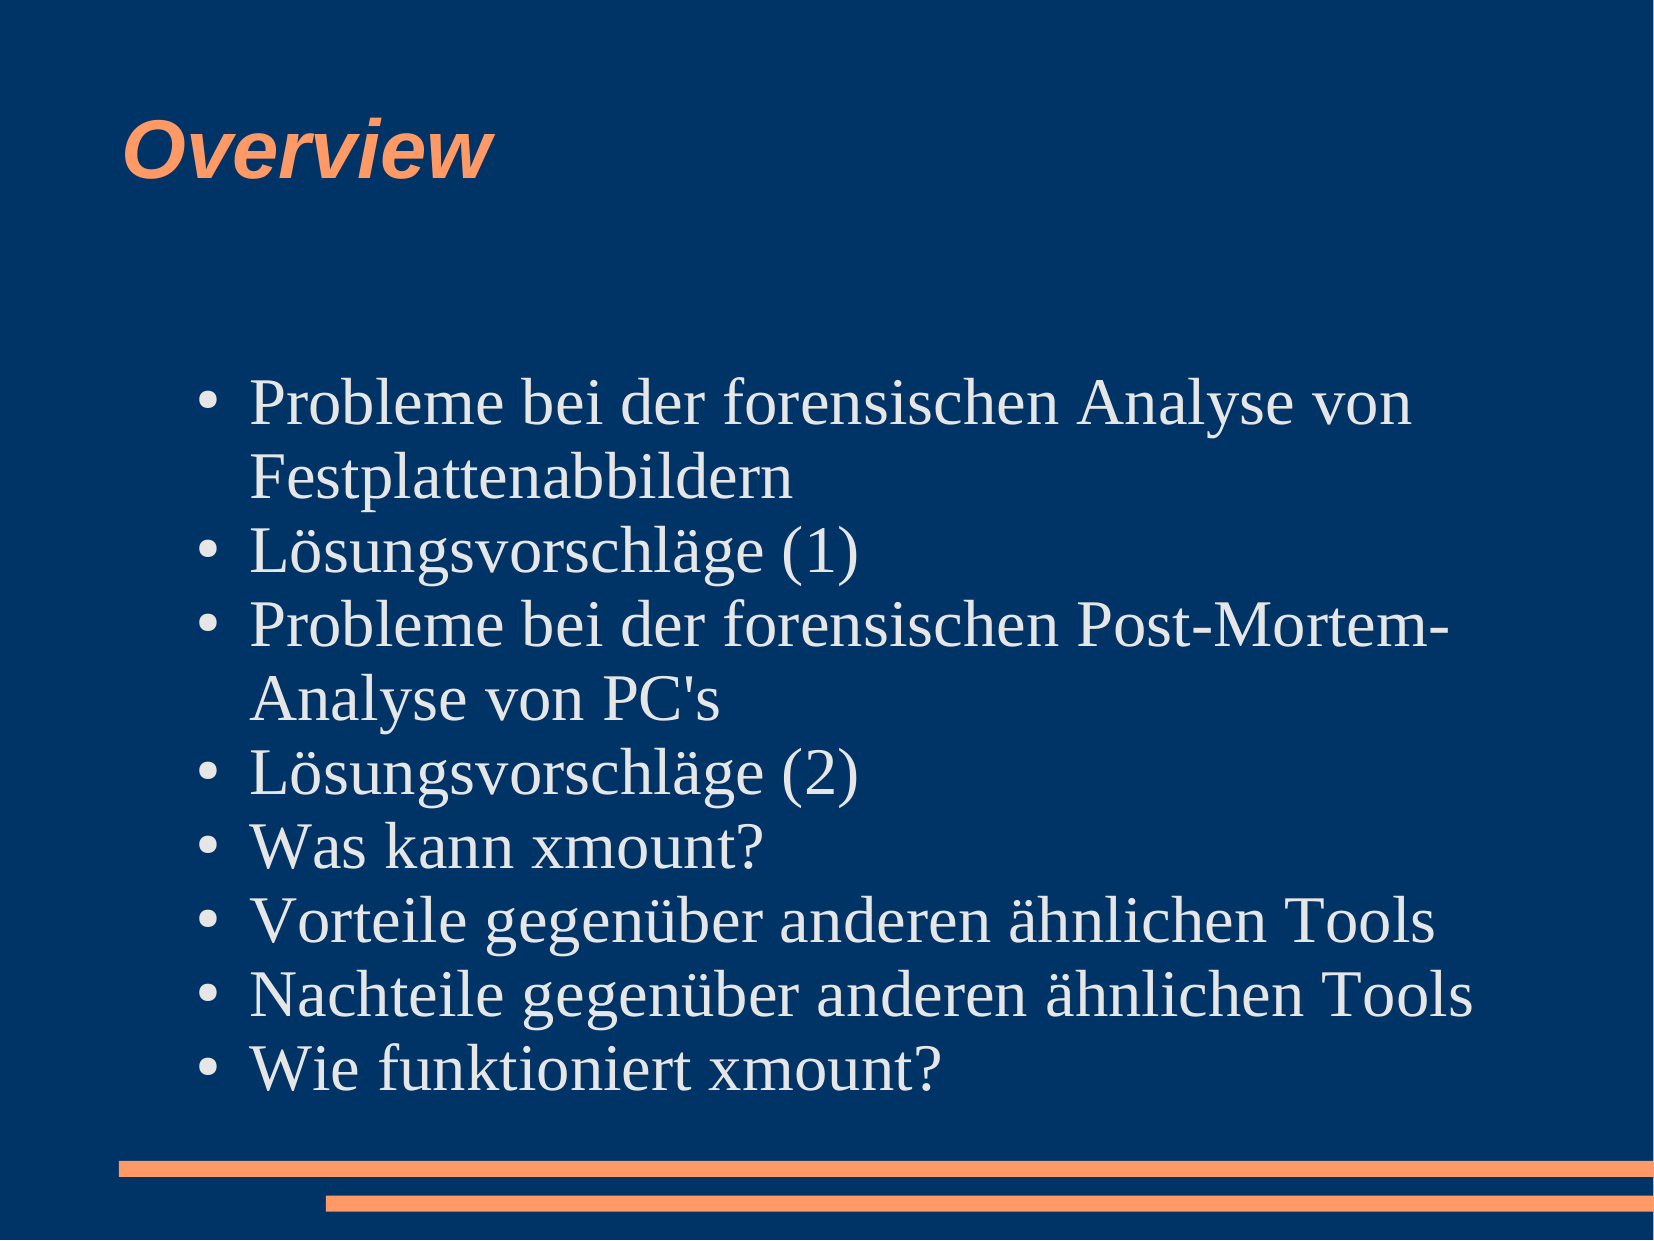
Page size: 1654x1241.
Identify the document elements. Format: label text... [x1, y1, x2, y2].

list Probleme bei der forensischen Analyse von Festplattenabbildern Lösungsvorschläge (1) Probleme bei der forensischen Post-Mortem-Analyse von PC's Lösungsvorschläge (2) Was kann xmount? Vorteile gegenüber anderen ähnlichen Tools Nachteile gegenüber anderen ähnlichen Tools Wie funktioniert xmount? [178, 364, 1570, 1147]
title Overview [121, 46, 1534, 254]
